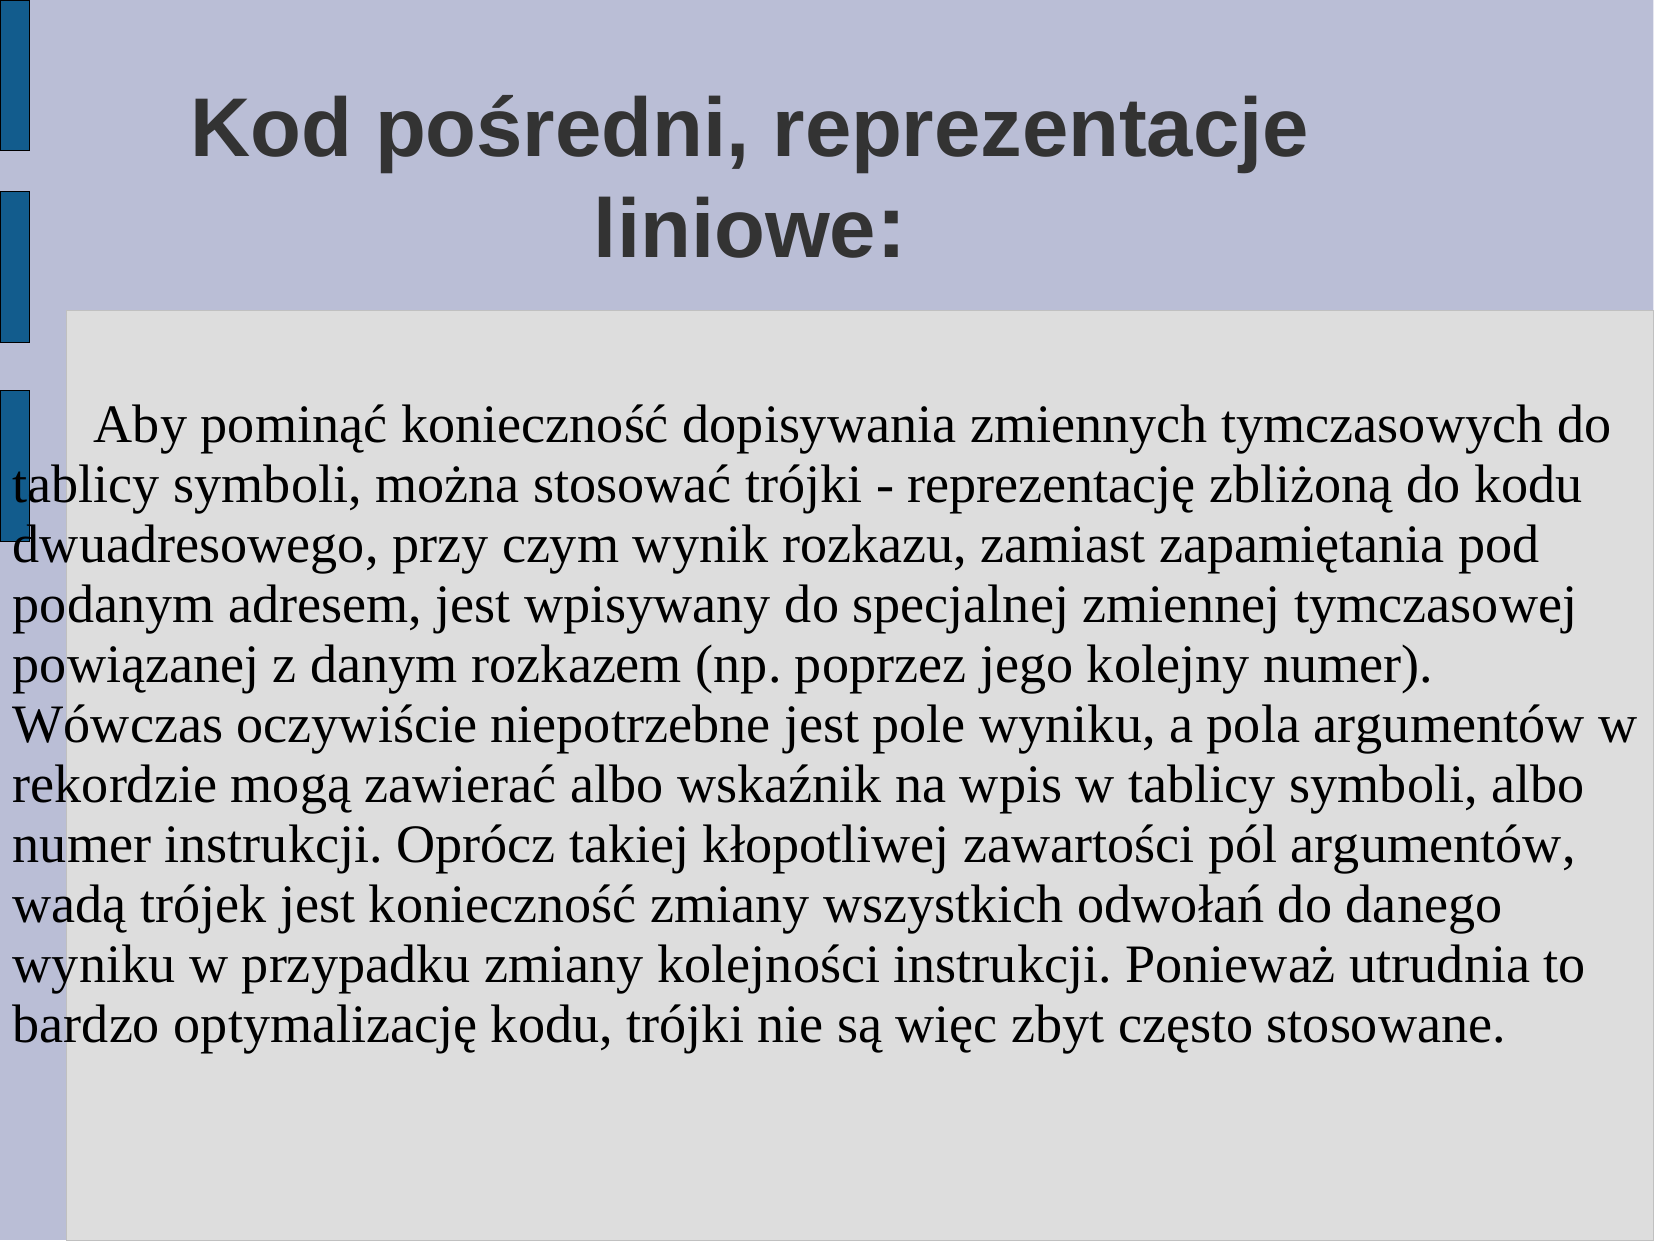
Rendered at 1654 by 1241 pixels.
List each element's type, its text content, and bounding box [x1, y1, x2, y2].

text_box Aby pominąć konieczność dopisywania zmiennych tymczasowych do tablicy symboli, można stosować trójki - reprezentację zbliżoną do kodu dwuadresowego, przy czym wynik rozkazu, zamiast zapamiętania pod podanym adresem, jest wpisywany do specjalnej zmiennej tymczasowej powiązanej z danym rozkazem (np. poprzez jego kolejny numer). Wówczas oczywiście niepotrzebne jest pole wyniku, a pola argumentów w rekordzie mogą zawierać albo wskaźnik na wpis w tablicy symboli, albo numer instrukcji. Oprócz takiej kłopotliwej zawartości pól argumentów, wadą trójek jest konieczność zmiany wszystkich odwołań do danego wyniku w przypadku zmiany kolejności instrukcji. Ponieważ utrudnia to bardzo optymalizację kodu, trójki nie są więc zbyt często stosowane. [12, 324, 1654, 1241]
title Kod pośredni, reprezentacje liniowe: [112, 73, 1388, 285]
